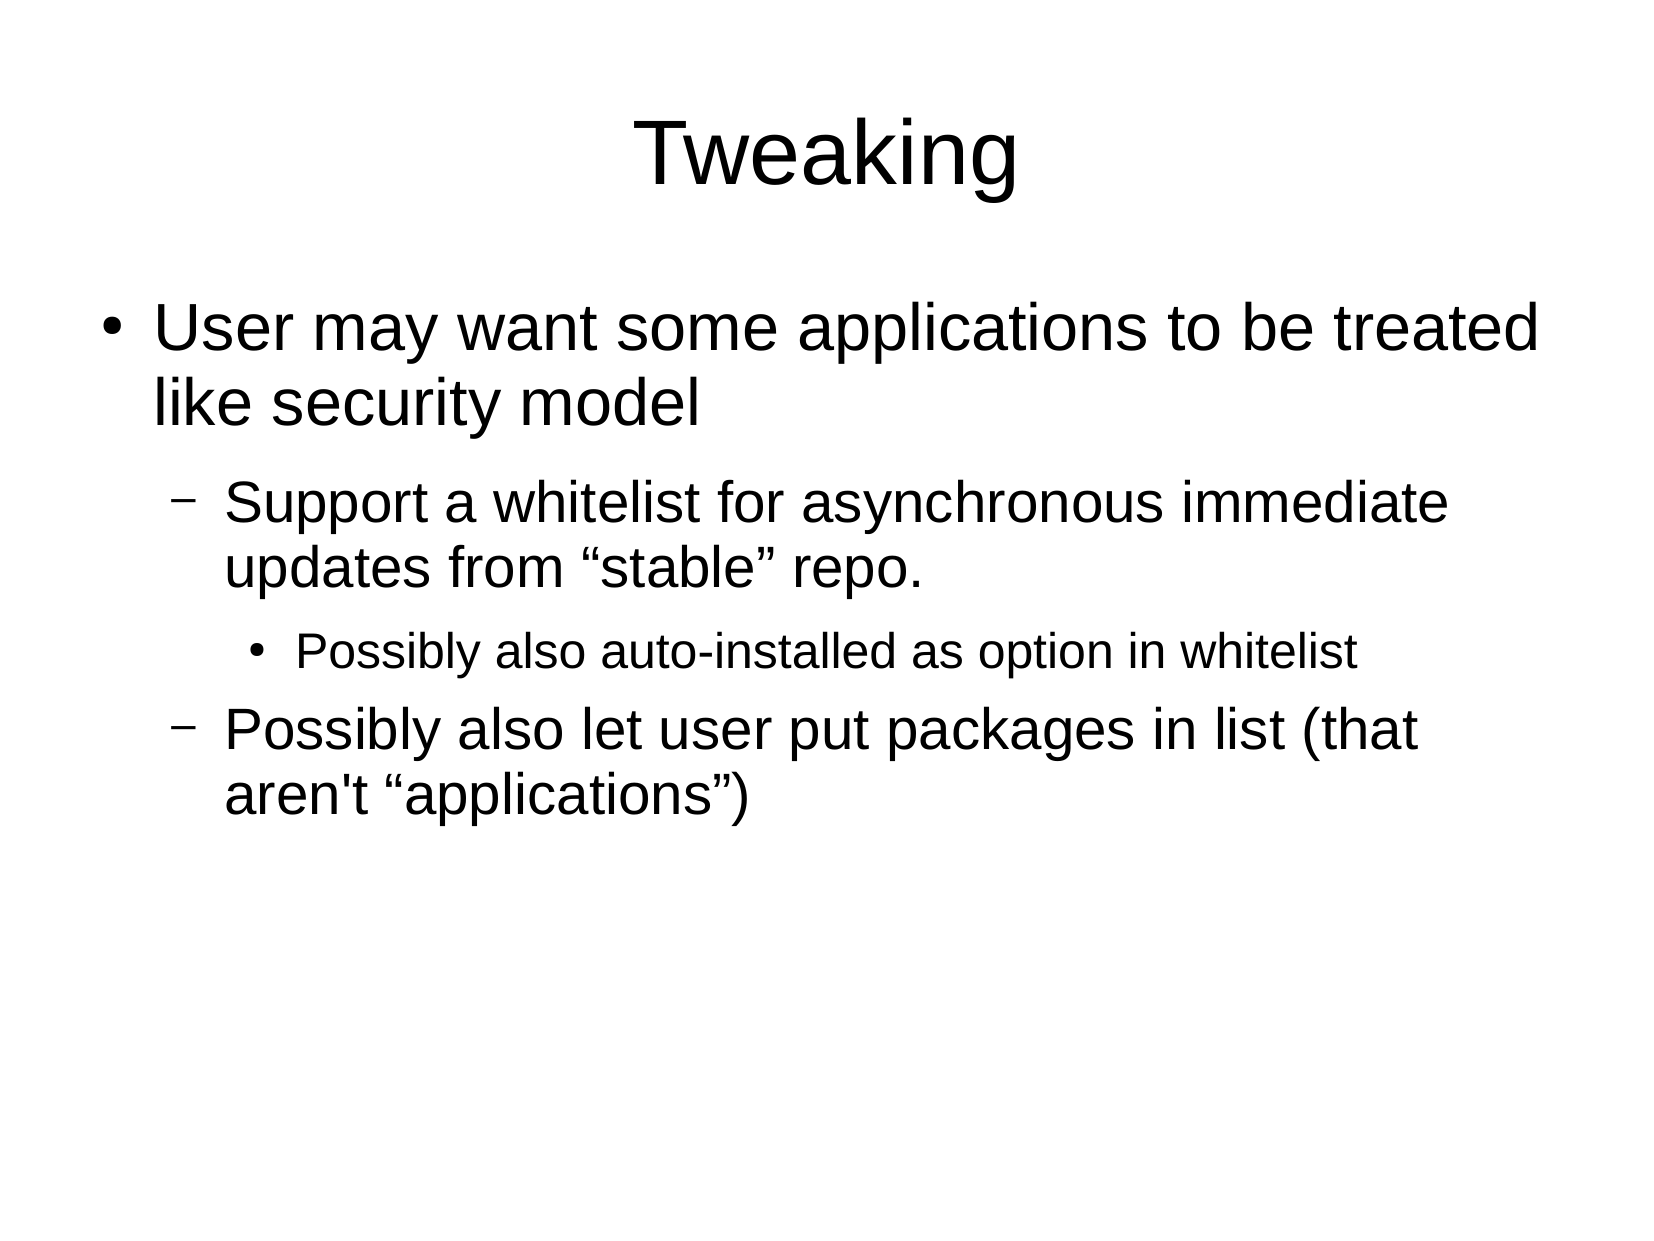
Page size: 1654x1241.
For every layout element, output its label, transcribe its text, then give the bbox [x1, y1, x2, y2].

title Tweaking [82, 49, 1571, 257]
list User may want some applications to be treated like security model Support a whitelist for asynchronous immediate updates from “stable” repo. Possibly also auto-installed as option in whitelist Possibly also let user put packages in list (that aren't “applications”) [82, 290, 1571, 1010]
